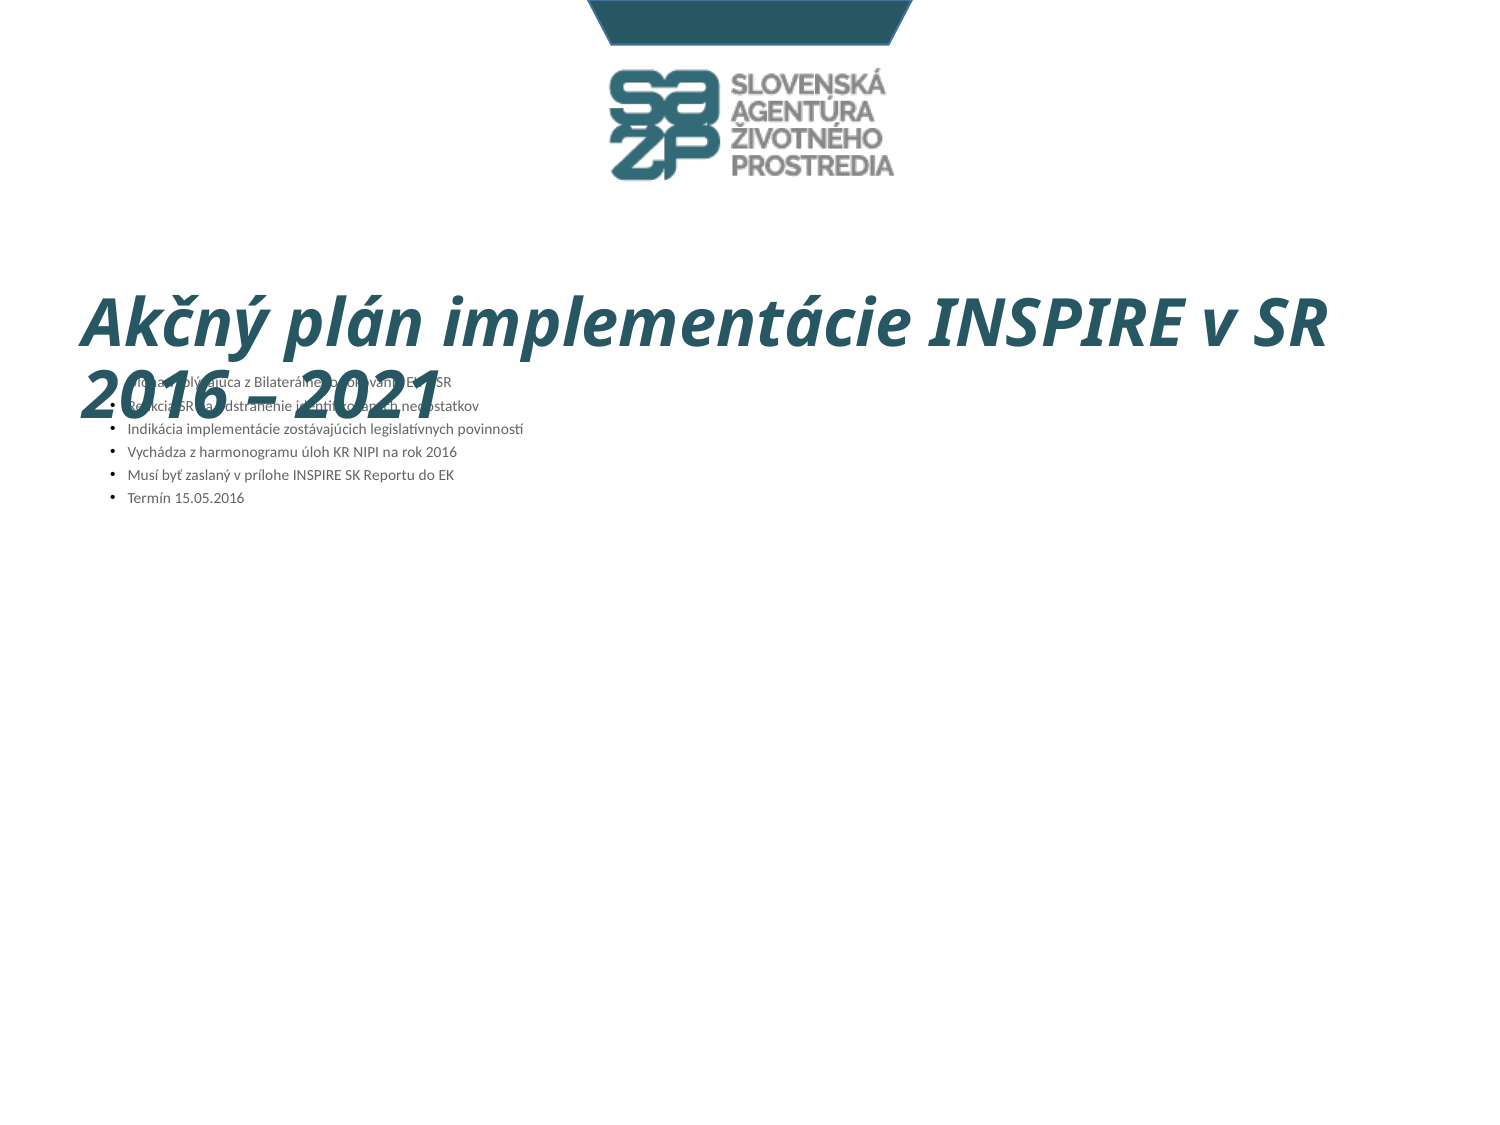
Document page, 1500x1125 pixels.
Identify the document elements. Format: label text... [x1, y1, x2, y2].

text_box [588, 0, 912, 44]
list Úloha vyplývajúca z Bilaterálneho rokovania EK a SR Reakcia SR na odstránenie identifikovaných nedostatkov Indikácia implementácie zostávajúcich legislatívnych povinností Vychádza z harmonogramu úloh KR NIPI na rok 2016 Musí byť zaslaný v prílohe INSPIRE SK Reportu do EK Termín 15.05.2016 [95, 367, 1418, 516]
picture [588, 44, 922, 200]
title Akčný plán implementácie INSPIRE v SR 2016 – 2021 [67, 281, 1500, 365]
